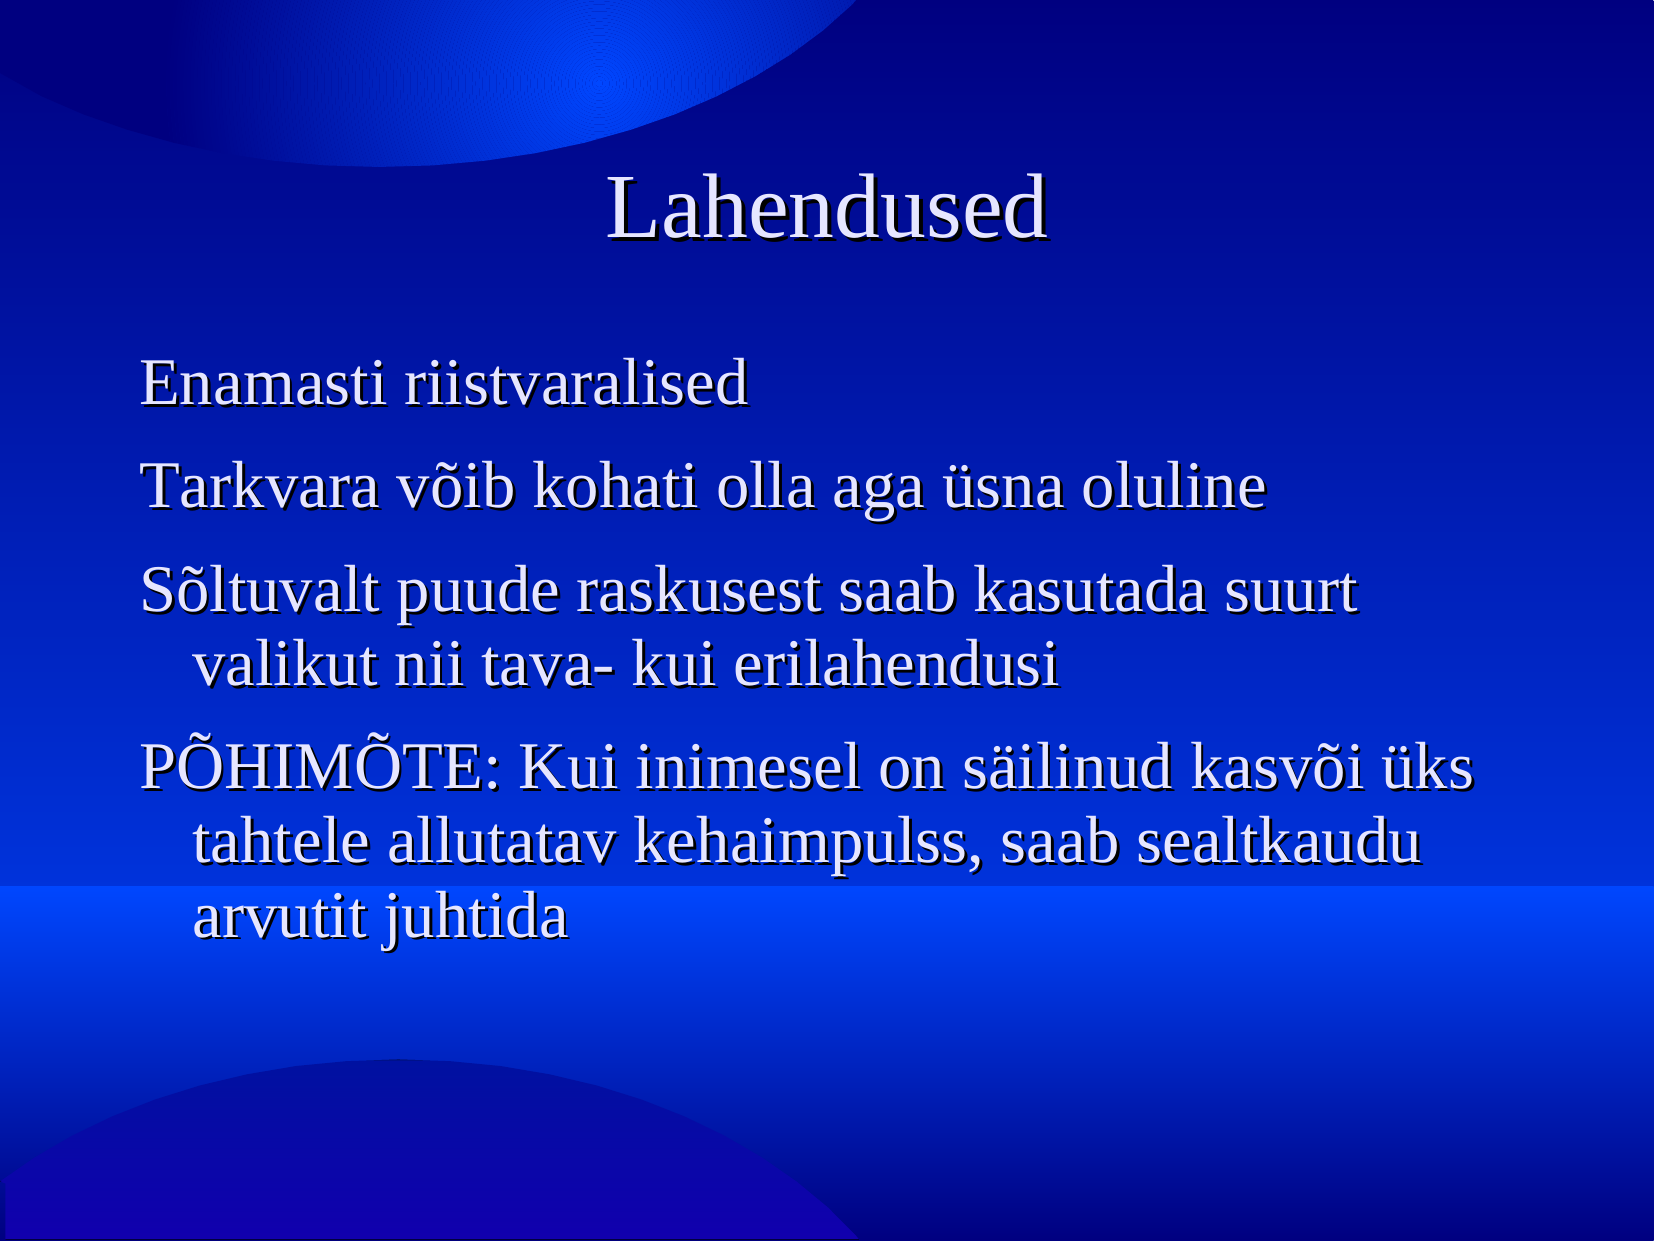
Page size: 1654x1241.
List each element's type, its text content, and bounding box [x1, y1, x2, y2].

list Enamasti riistvaralised Tarkvara võib kohati olla aga üsna oluline Sõltuvalt puude raskusest saab kasutada suurt valikut nii tava- kui erilahendusi PÕHIMÕTE: Kui inimesel on säilinud kasvõi üks tahtele allutatav kehaimpulss, saab sealtkaudu arvutit juhtida [121, 344, 1534, 1127]
title Lahendused [121, 102, 1534, 311]
